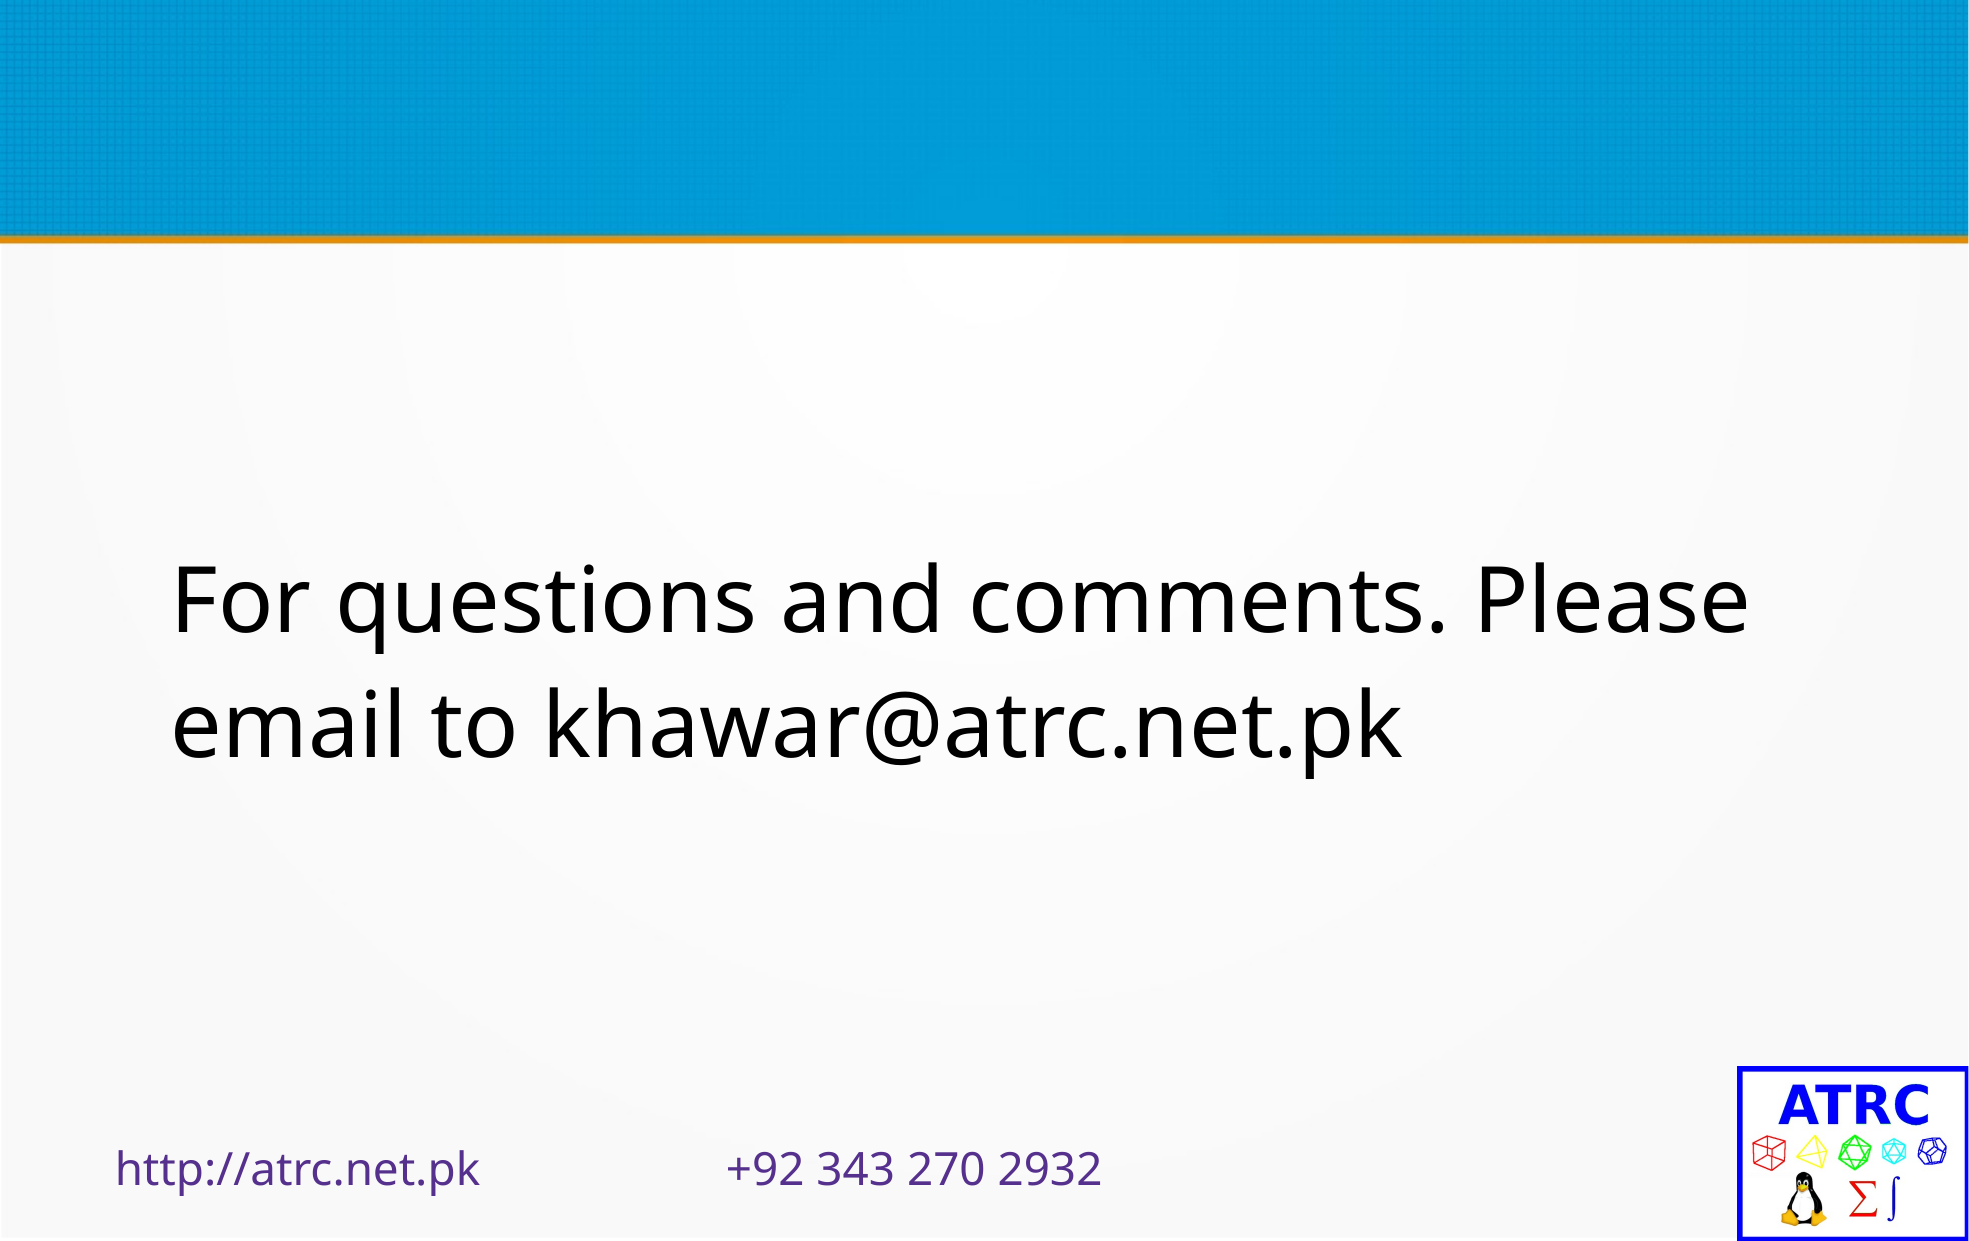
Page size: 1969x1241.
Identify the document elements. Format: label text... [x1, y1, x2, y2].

text_box For questions and comments. Please email to khawar@atrc.net.pk [165, 547, 1861, 773]
picture [0, 233, 1969, 1241]
